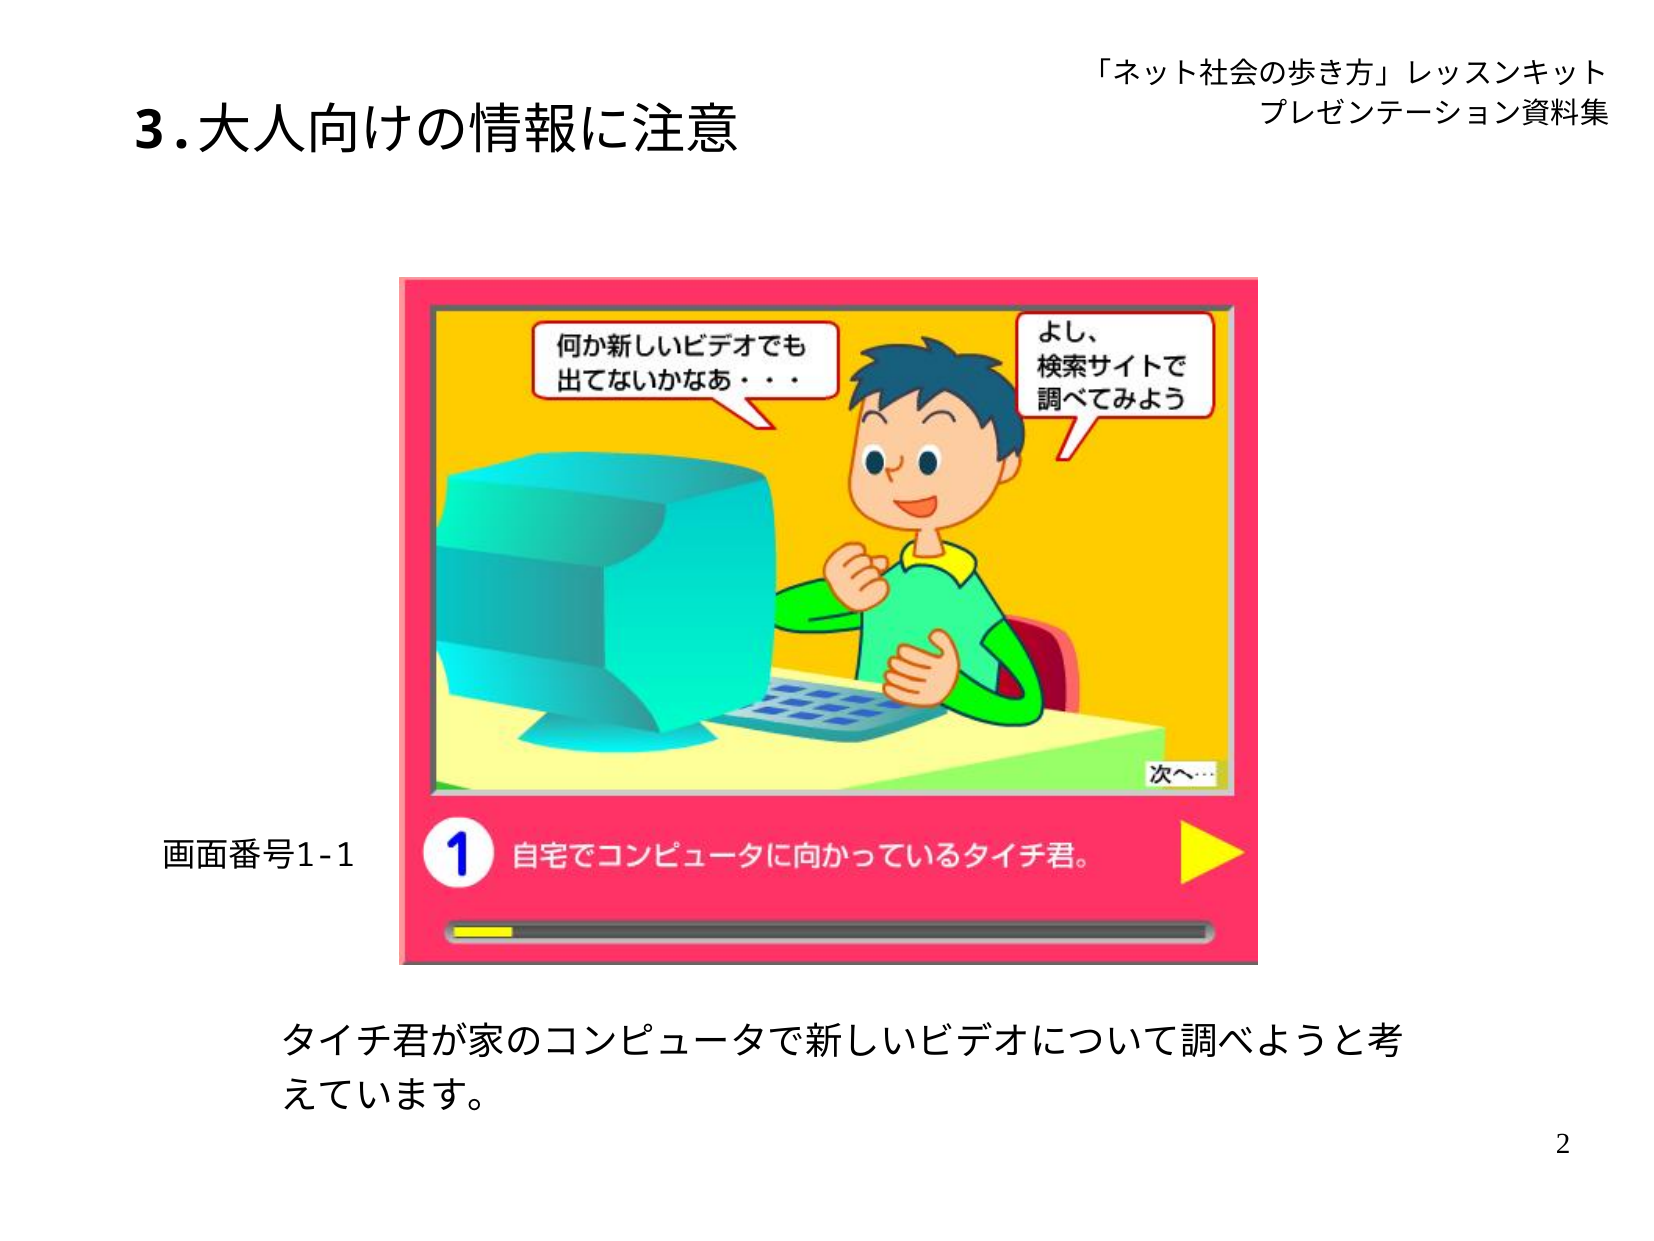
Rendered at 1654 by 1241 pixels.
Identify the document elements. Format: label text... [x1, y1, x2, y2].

picture [399, 277, 1258, 965]
text_box 画面番号1-1 [147, 826, 384, 882]
text_box 「ネット社会の歩き方」レッスンキット プレゼンテーション資料集 [1062, 44, 1625, 139]
text_box 3.大人向けの情報に注意 [118, 88, 1093, 169]
text_box タイチ君が家のコンピュータで新しいビデオについて調べようと考えています。 [265, 1003, 1447, 1128]
